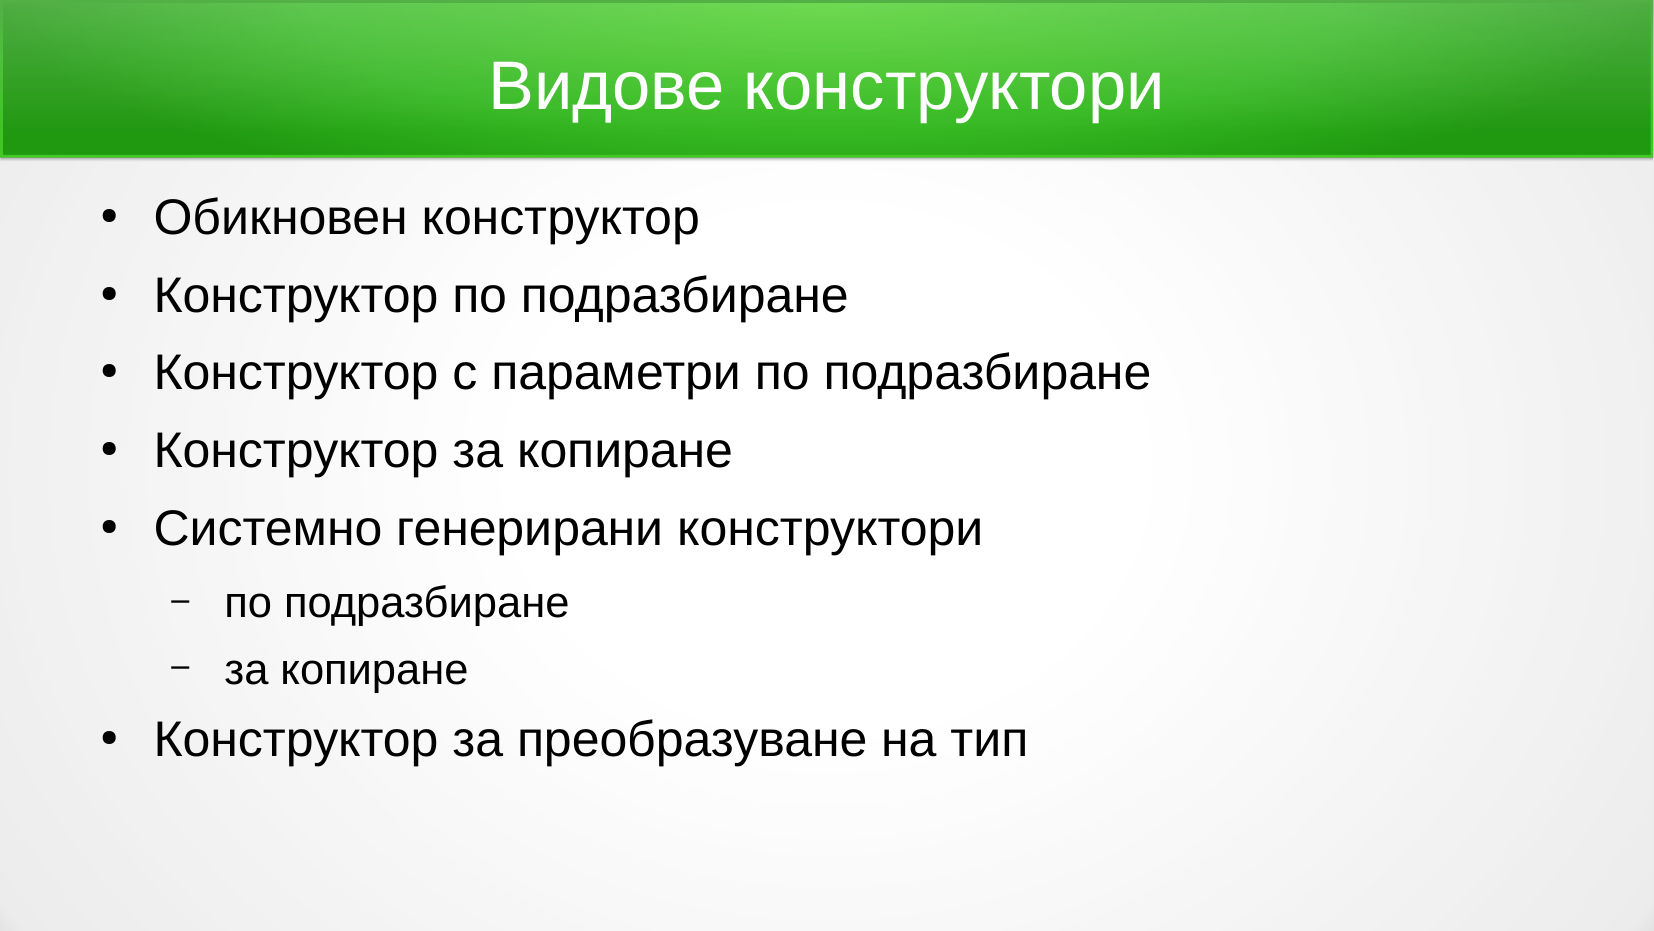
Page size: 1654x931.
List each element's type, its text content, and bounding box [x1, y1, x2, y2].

title Видове конструктори [82, 37, 1571, 135]
list Обикновен конструктор Конструктор по подразбиране Конструктор с параметри по подразбиране Конструктор за копиране Системно генерирани конструктори по подразбиране за копиране Конструктор за преобразуване на тип [82, 188, 1538, 875]
